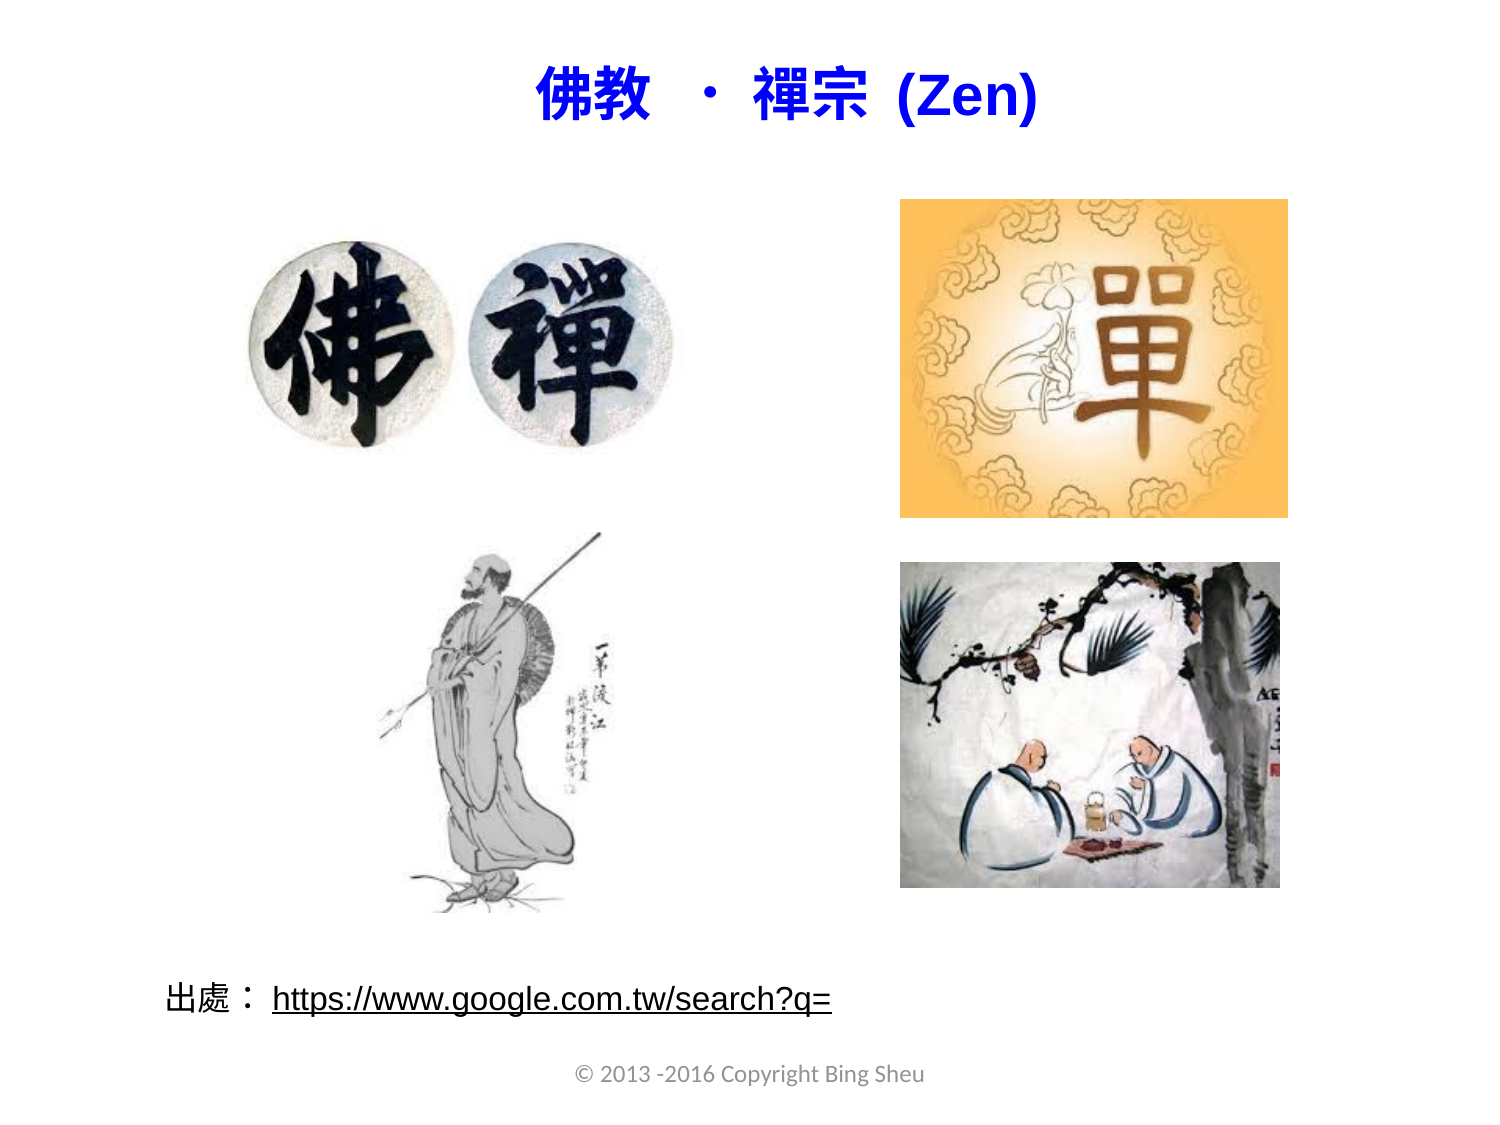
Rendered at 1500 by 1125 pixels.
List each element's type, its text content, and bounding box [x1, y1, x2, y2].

picture [900, 199, 1288, 518]
text_box 佛教 ． 禪宗 (Zen) [187, 50, 1388, 135]
footer © 2013 -2016 Copyright Bing Sheu [512, 1042, 988, 1103]
picture [232, 204, 688, 475]
picture [314, 532, 638, 913]
text_box 出處：https://www.google.com.tw/search?q= [149, 969, 1025, 1025]
picture [900, 562, 1280, 888]
